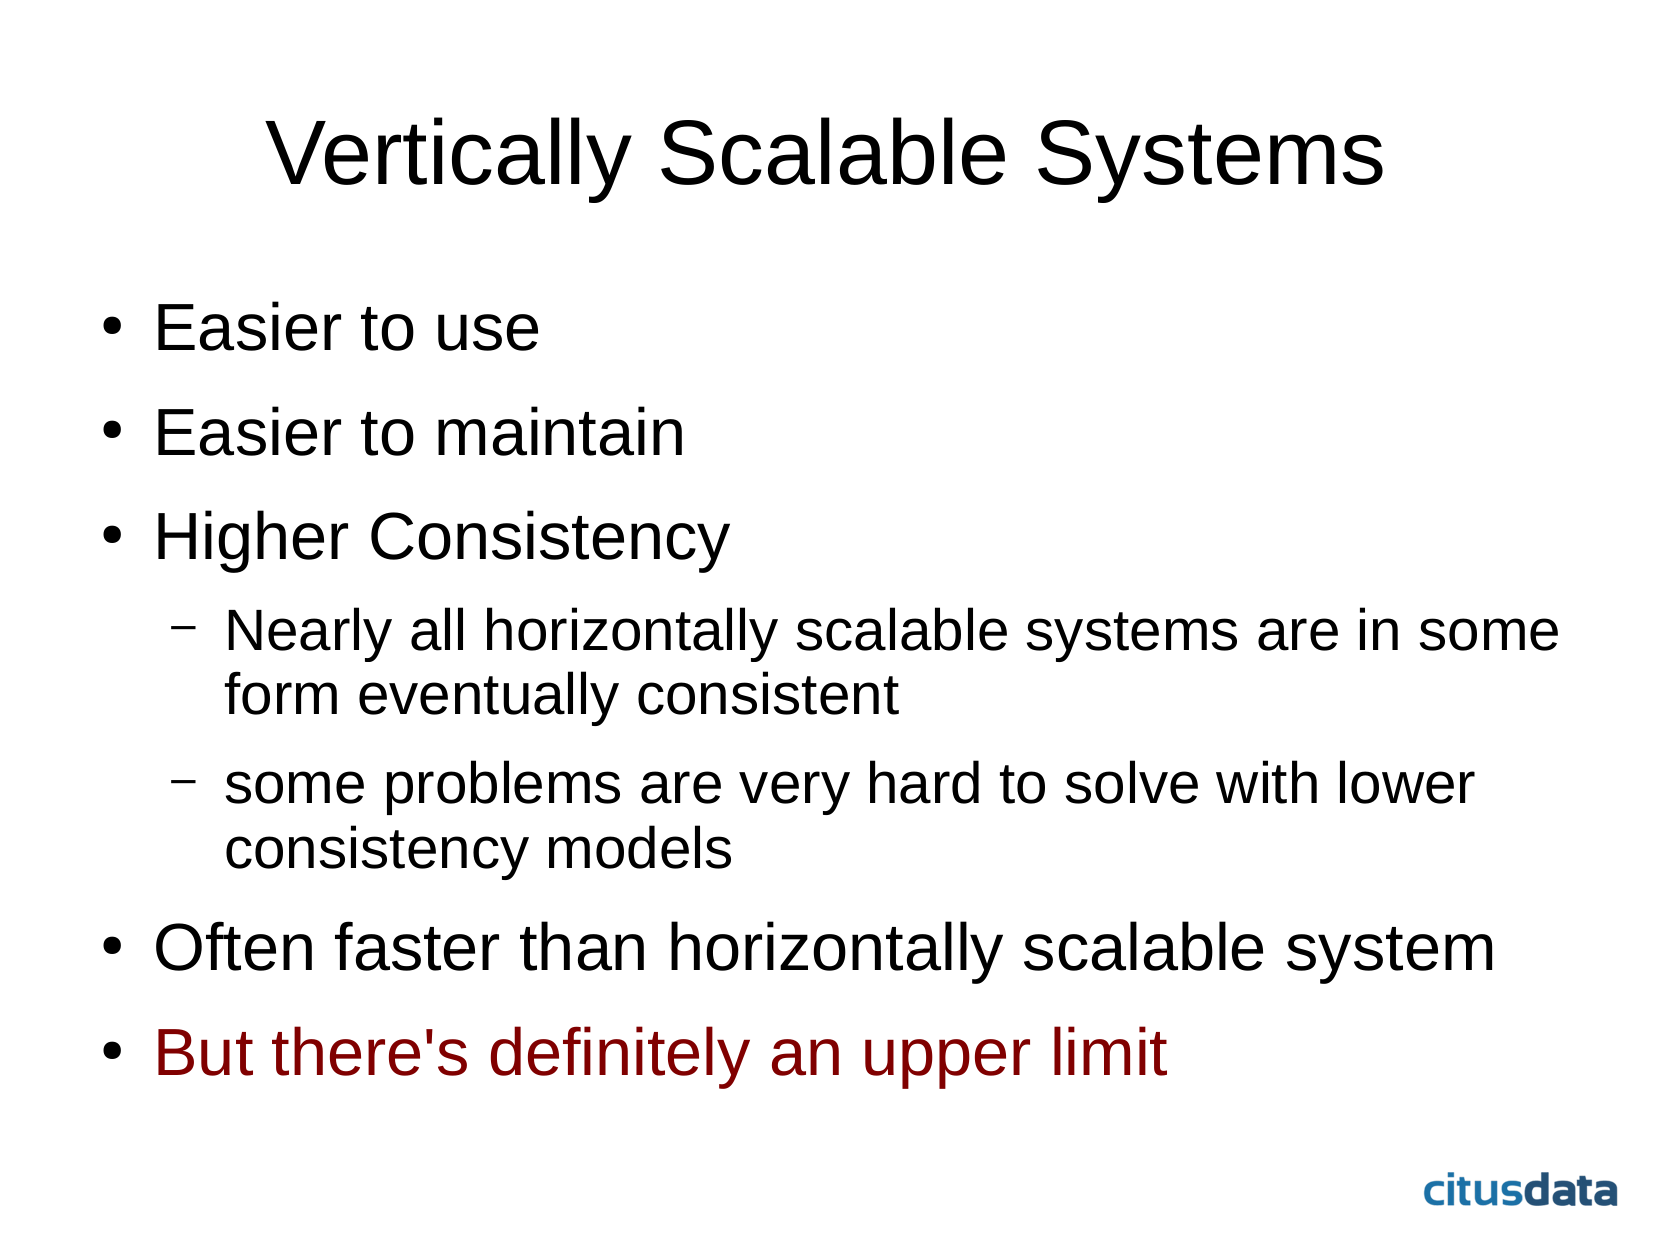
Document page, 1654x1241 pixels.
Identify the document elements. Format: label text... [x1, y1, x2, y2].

title Vertically Scalable Systems [82, 49, 1571, 257]
list Easier to use Easier to maintain Higher Consistency Nearly all horizontally scalable systems are in some form eventually consistent some problems are very hard to solve with lower consistency models Often faster than horizontally scalable system But there's definitely an upper limit [82, 290, 1571, 1096]
picture [1420, 1167, 1622, 1209]
